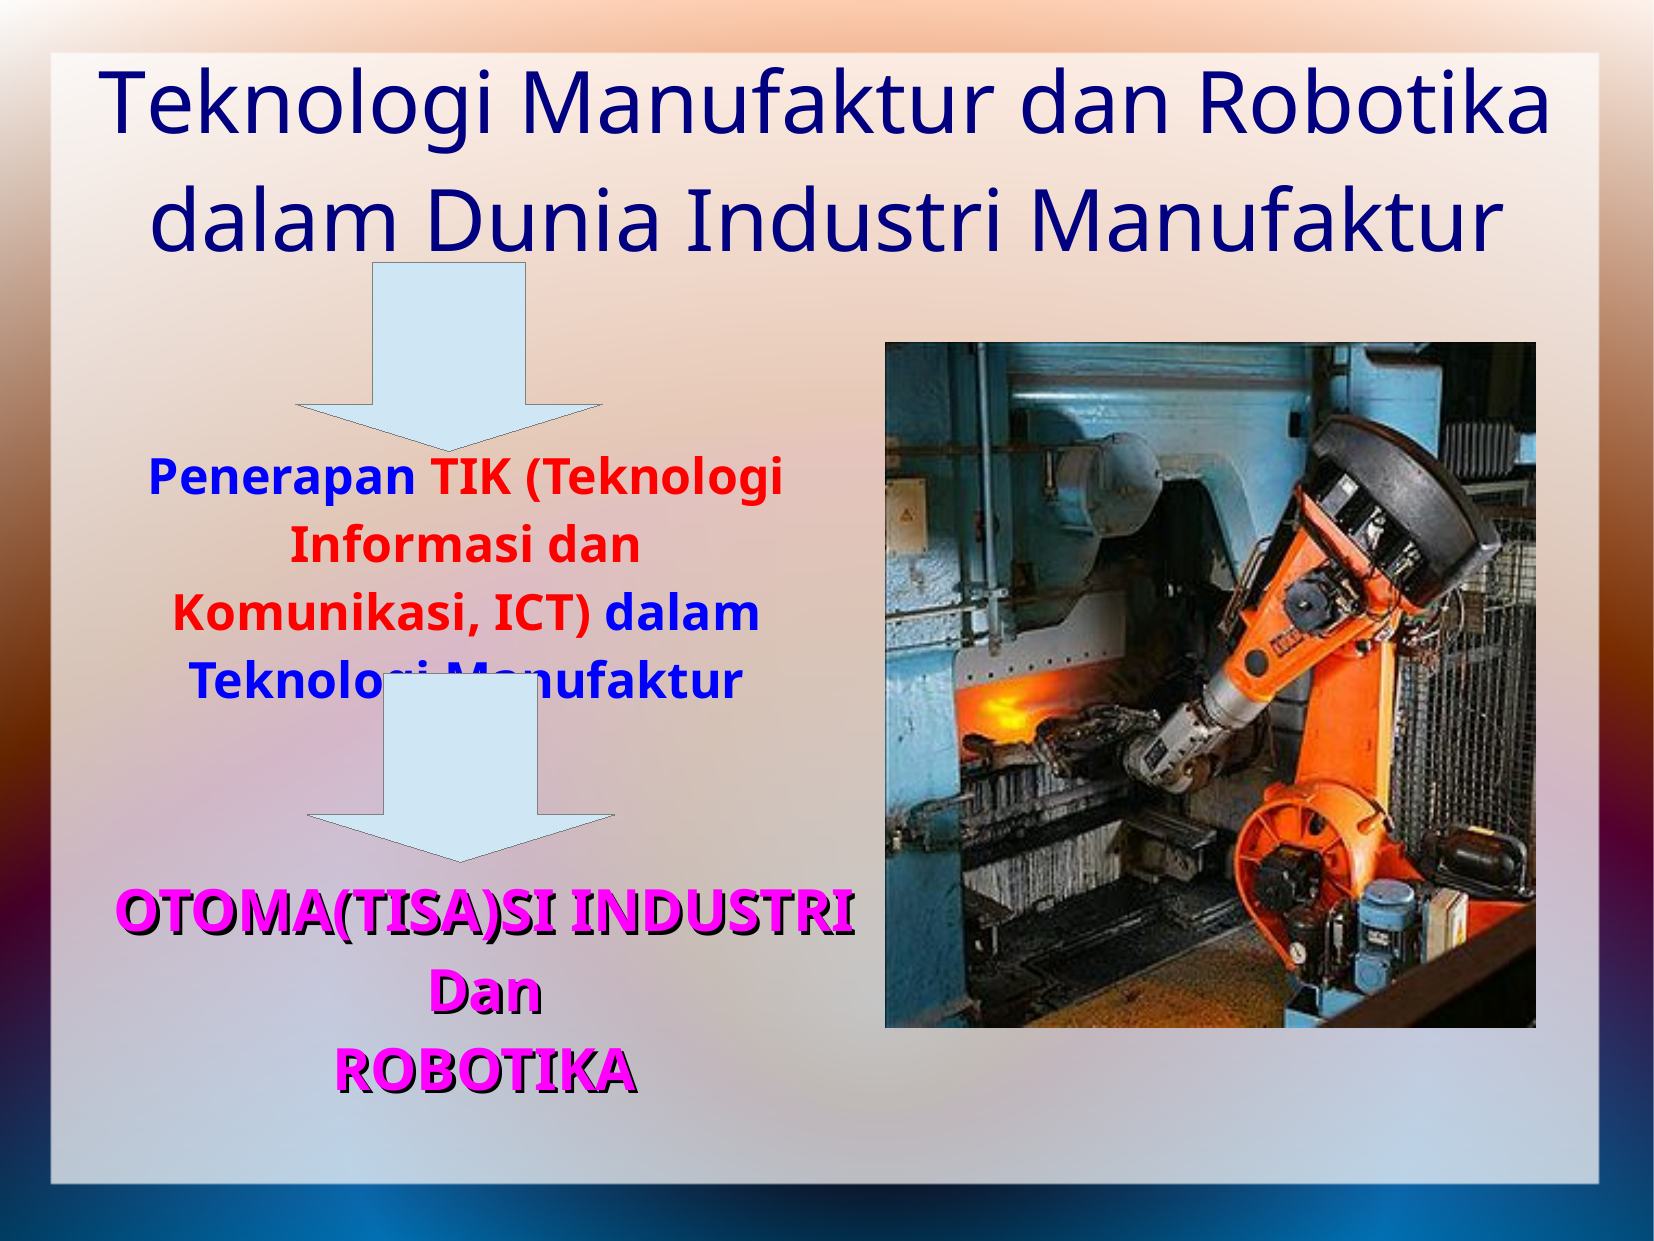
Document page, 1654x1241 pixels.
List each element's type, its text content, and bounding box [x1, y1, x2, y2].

text_box [295, 262, 603, 433]
text_box OTOMA(TISA)SI INDUSTRI Dan ROBOTIKA [94, 862, 875, 1075]
text_box [307, 673, 615, 862]
picture [0, 0, 1654, 1241]
text_box Penerapan TIK (Teknologi Informasi dan Komunikasi, ICT) dalam Teknologi Manufaktur [129, 433, 804, 674]
title Teknologi Manufaktur dan Robotika dalam Dunia Industri Manufaktur [82, 55, 1571, 263]
